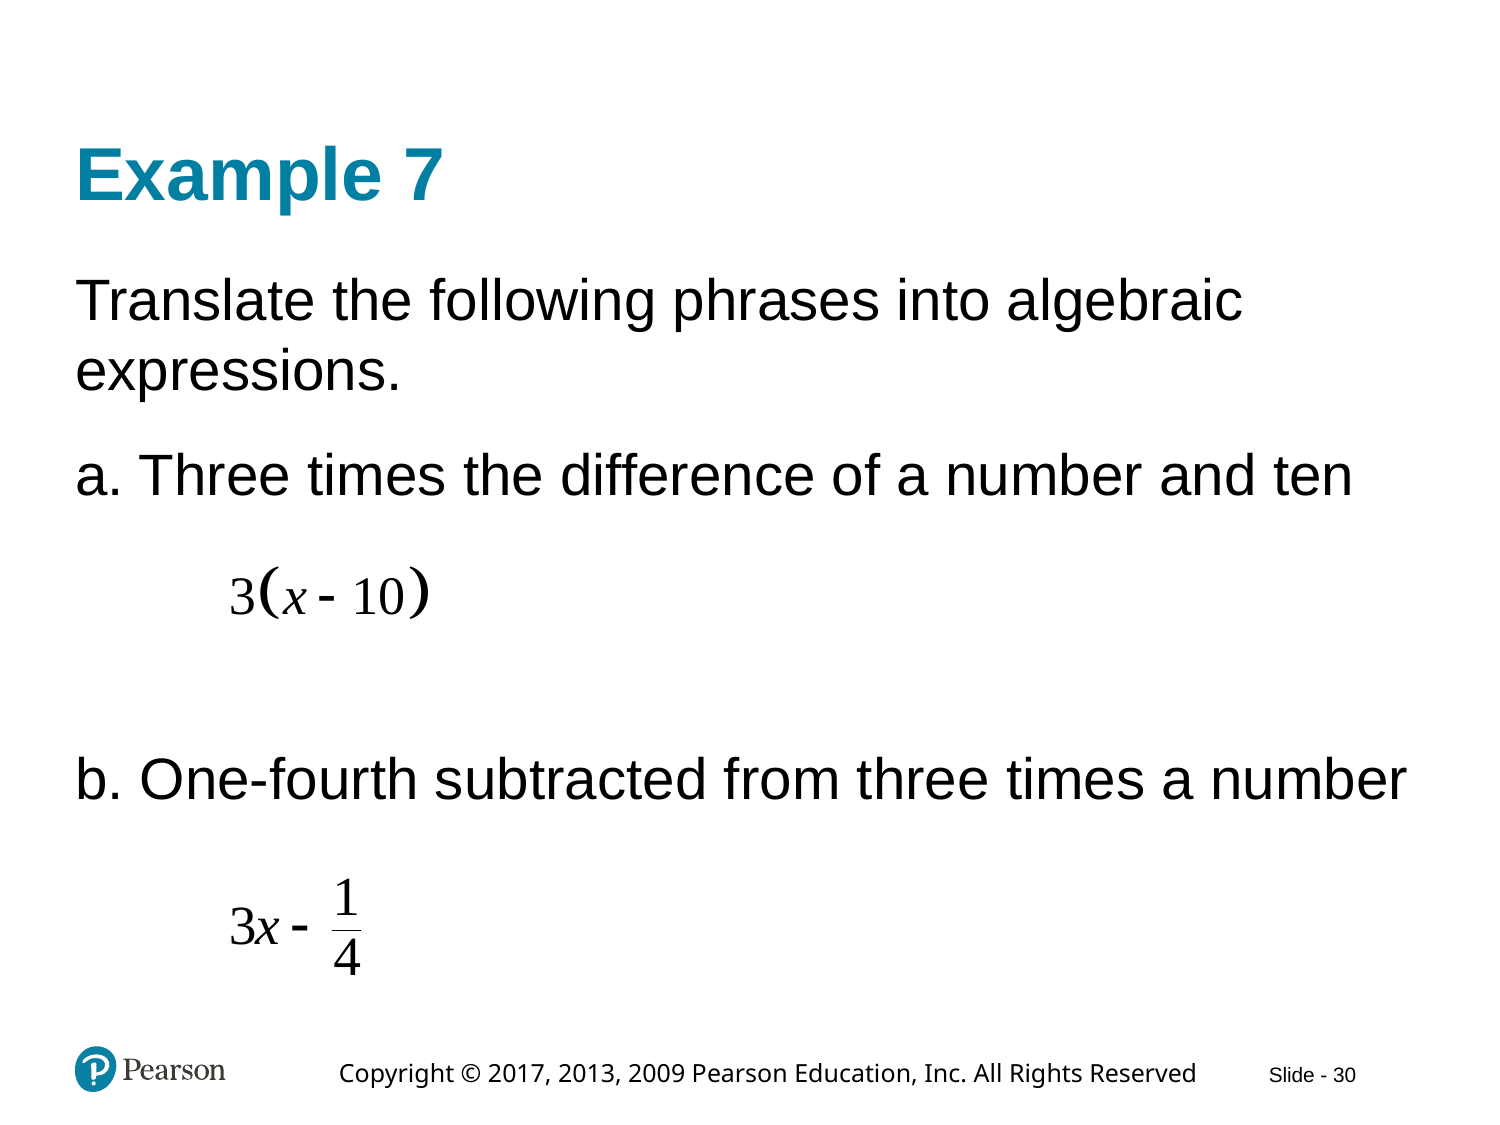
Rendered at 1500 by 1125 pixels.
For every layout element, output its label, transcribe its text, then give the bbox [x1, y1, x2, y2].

chart [227, 867, 366, 981]
title Example 7 [75, 35, 1425, 216]
list b. One-fourth subtracted from three times a number [75, 741, 1425, 818]
chart [227, 562, 430, 640]
list a. Three times the difference of a number and ten [75, 437, 1375, 517]
list Translate the following phrases into algebraic expressions. [75, 262, 1425, 400]
